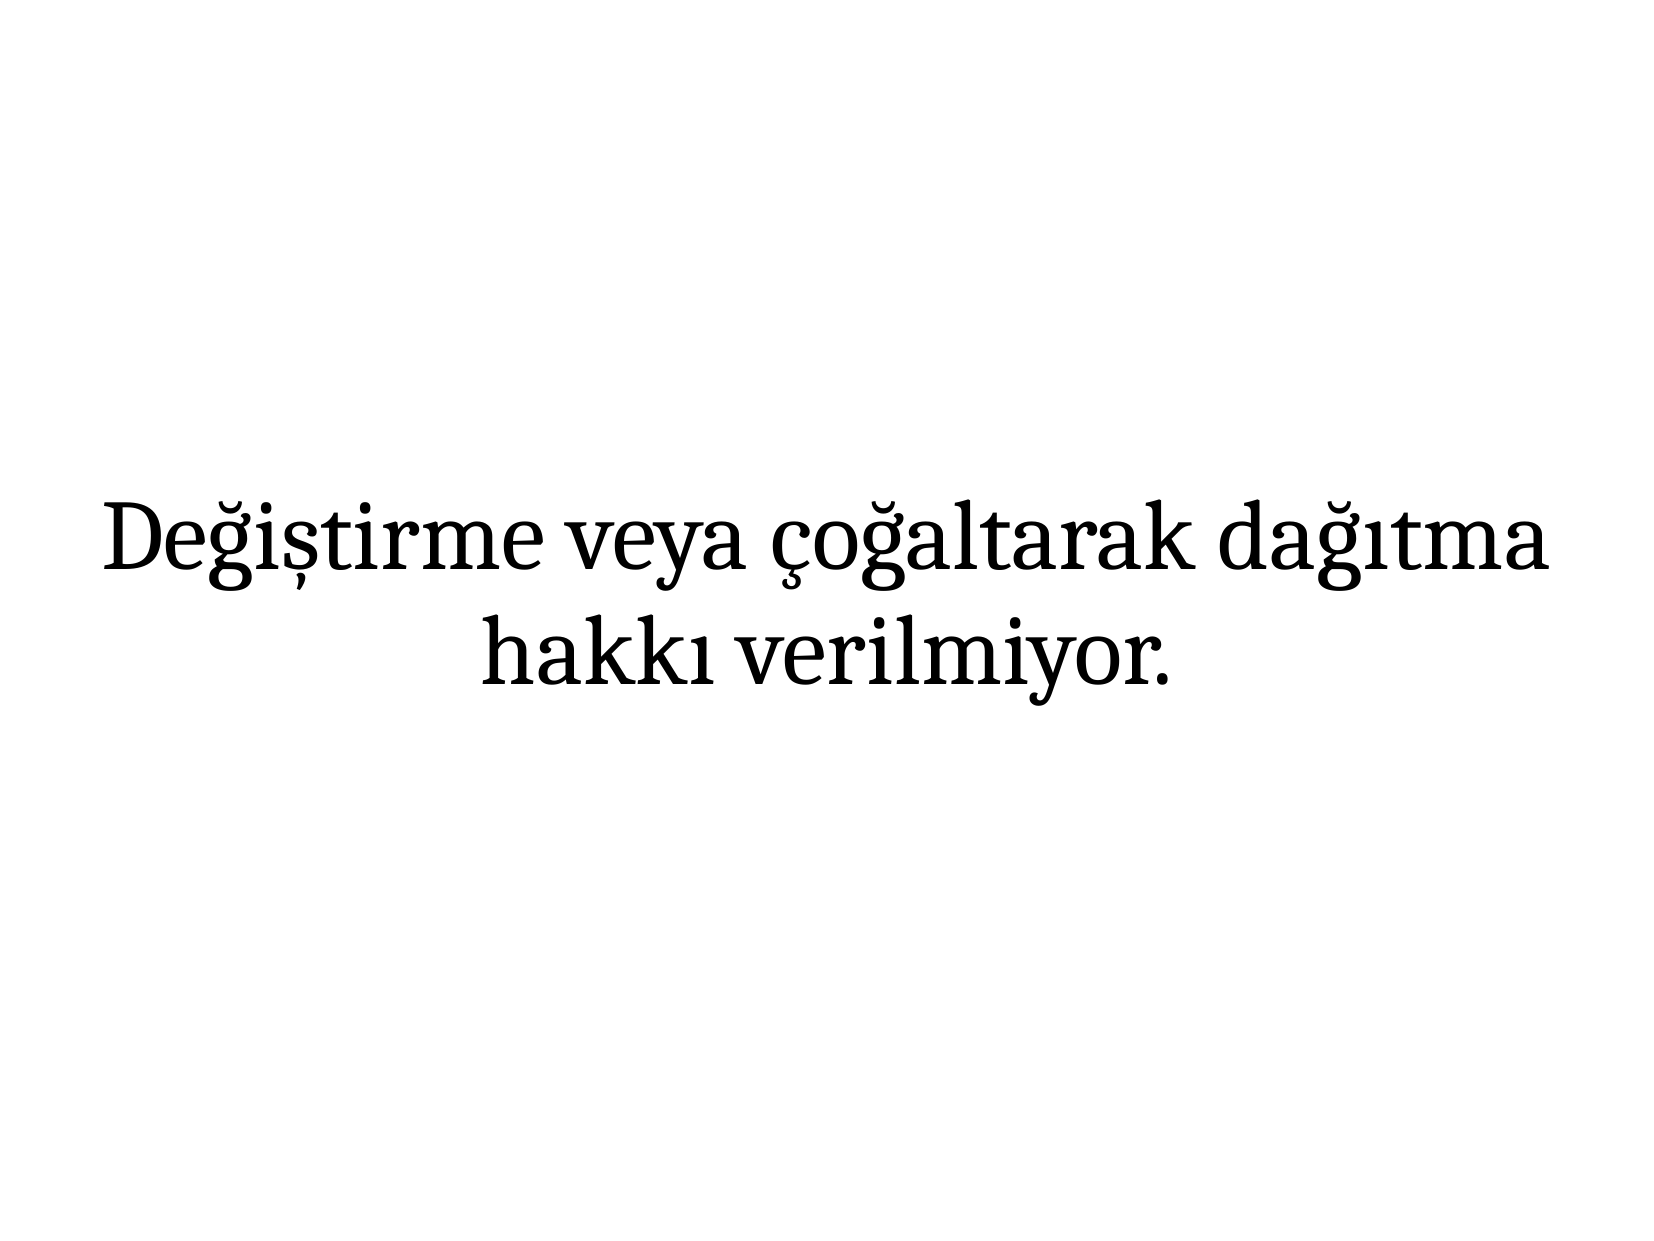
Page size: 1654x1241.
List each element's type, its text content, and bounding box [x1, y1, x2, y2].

title Değiştirme veya çoğaltarak dağıtma hakkı verilmiyor. [82, 281, 1571, 908]
